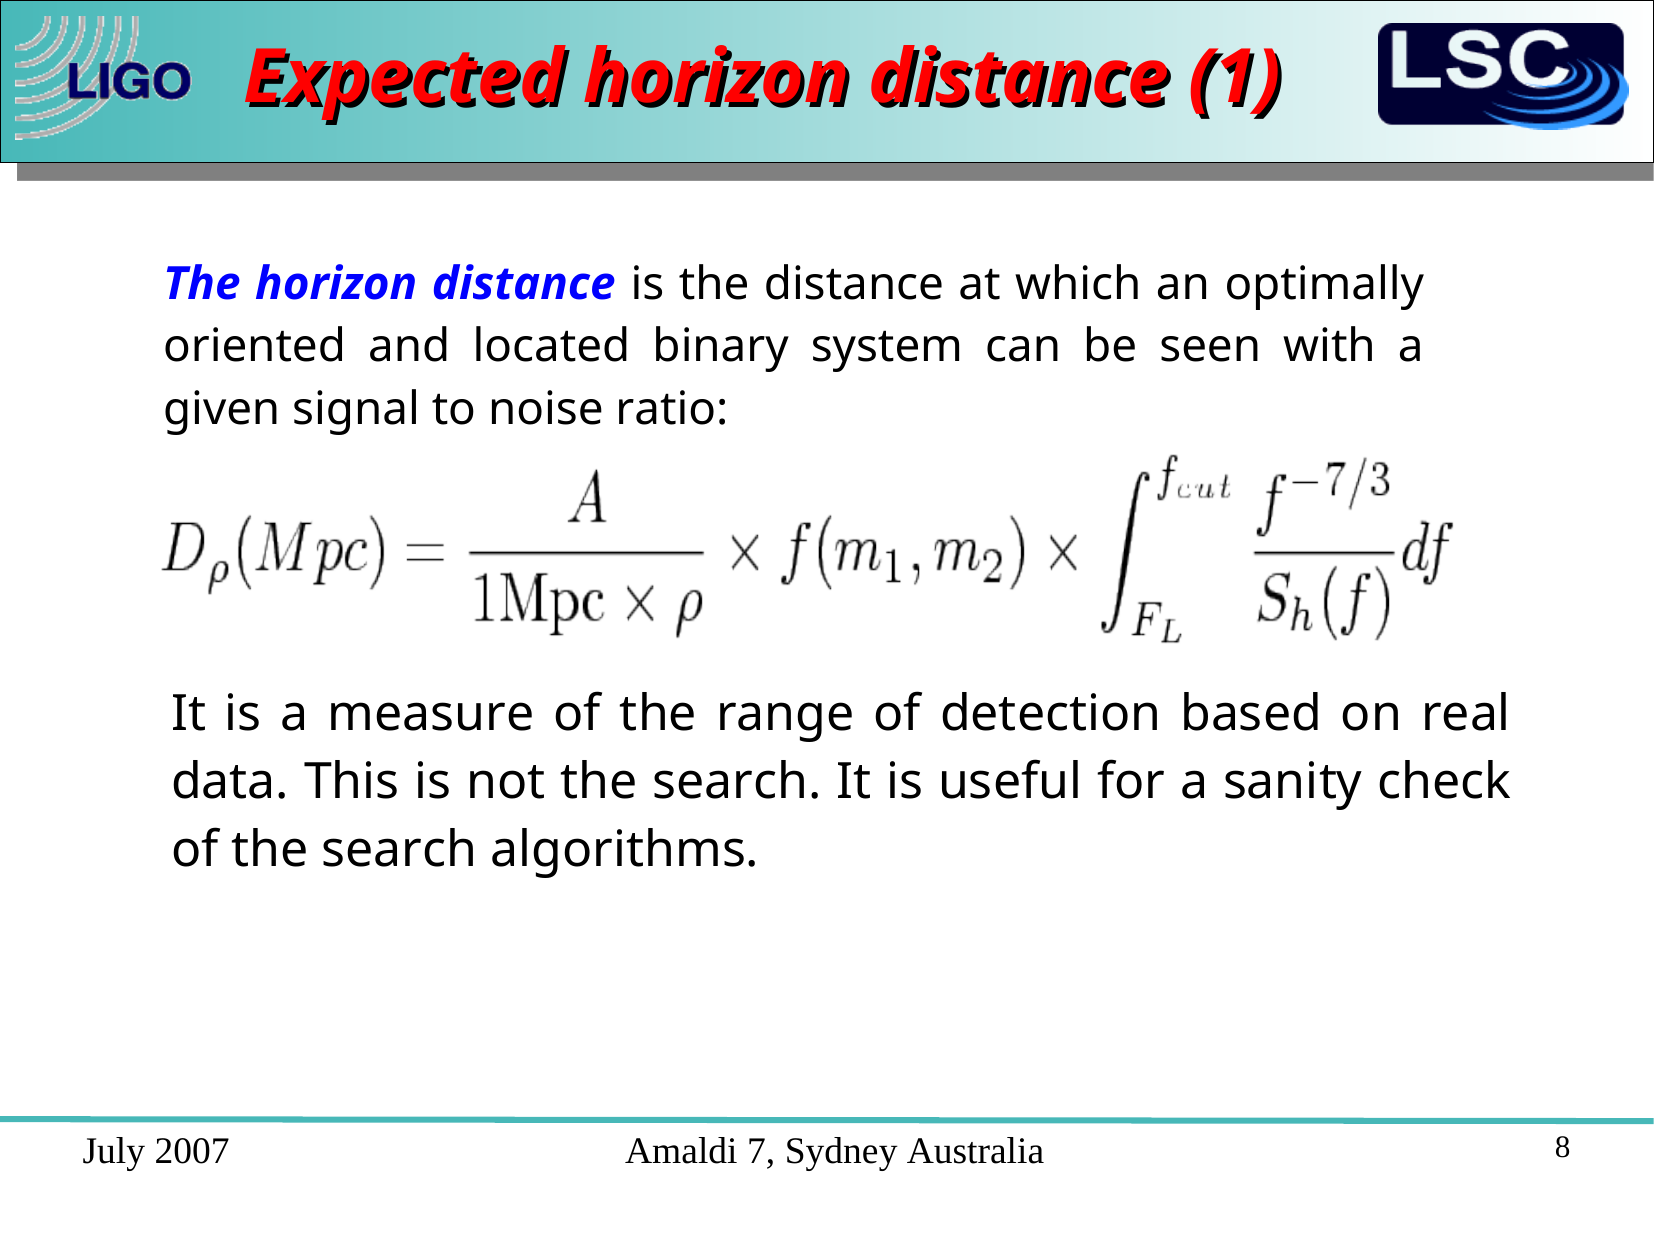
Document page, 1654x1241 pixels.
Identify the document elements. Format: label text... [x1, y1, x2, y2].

text_box It is a measure of the range of detection based on real data. This is not the search. It is useful for a sanity check of the search algorithms. [156, 669, 1527, 866]
text_box Expected horizon distance (1) [227, 27, 1298, 120]
picture [158, 453, 1461, 646]
text_box The horizon distance is the distance at which an optimally oriented and located binary system can be seen with a given signal to noise ratio: [148, 243, 1440, 469]
picture [15, 16, 192, 140]
picture [1378, 23, 1629, 130]
